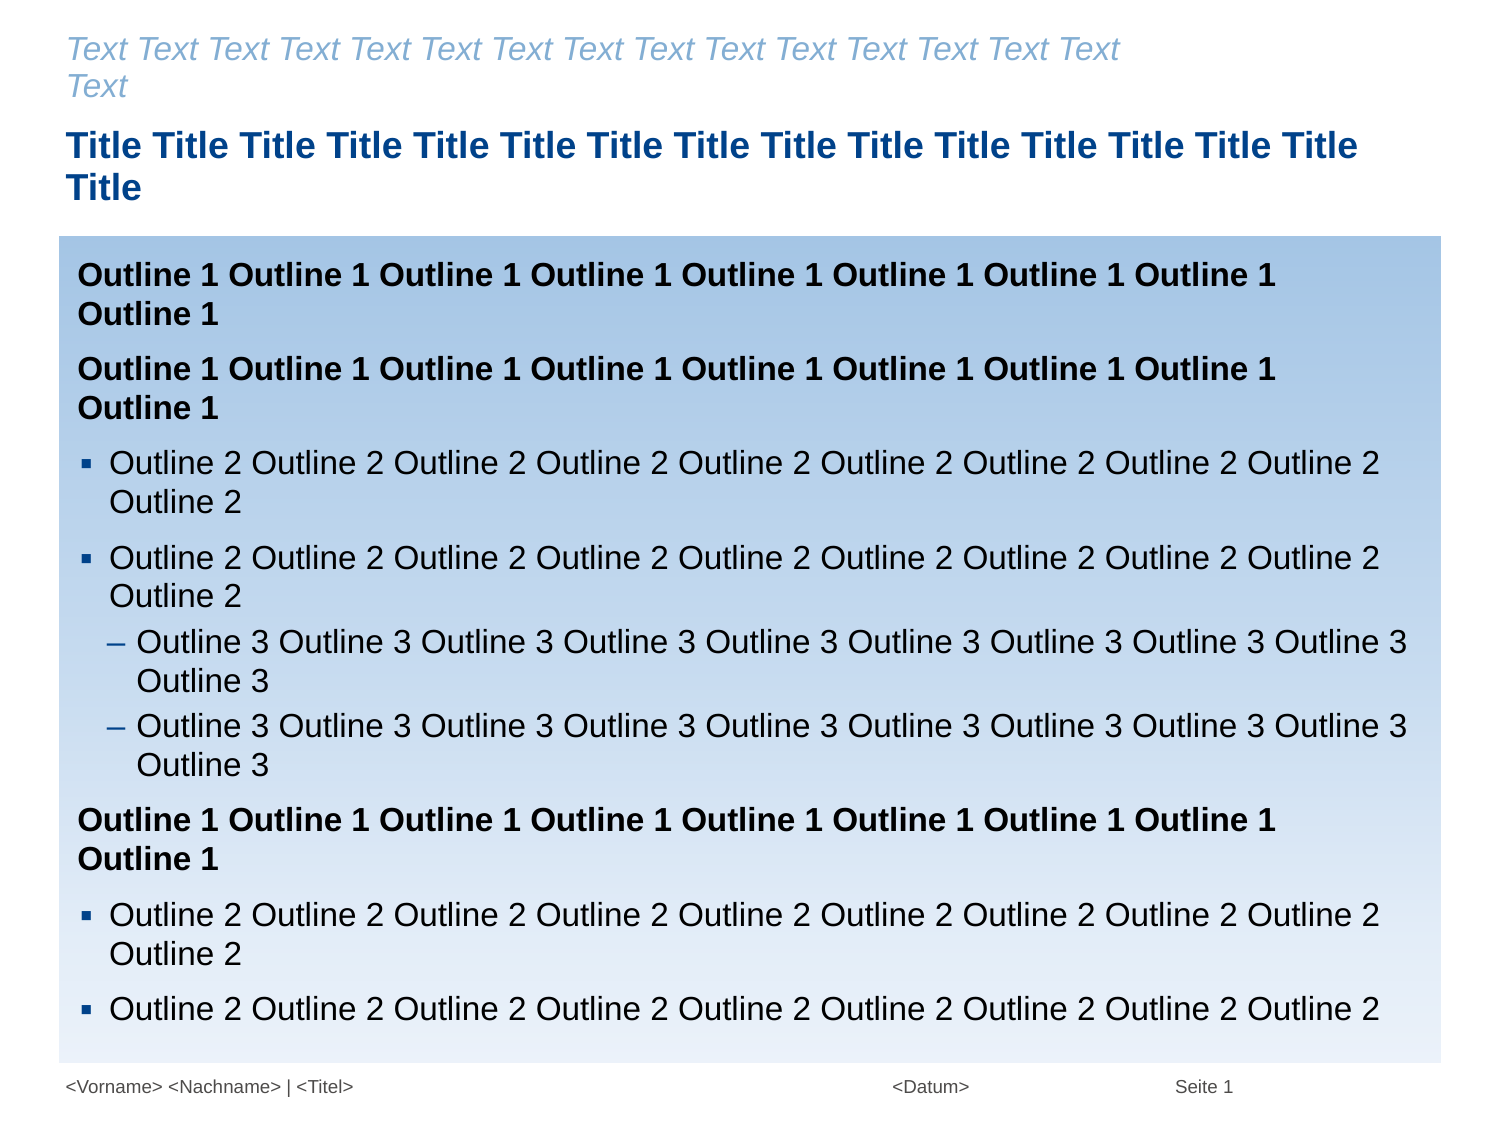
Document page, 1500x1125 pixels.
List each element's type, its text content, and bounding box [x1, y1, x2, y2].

picture [59, 237, 1441, 1063]
list Outline 1 Outline 1 Outline 1 Outline 1 Outline 1 Outline 1 Outline 1 Outline 1 Outline 1 Outline 1 Outline 1 Outline 1 Outline 1 Outline 1 Outline 1 Outline 1 Outline 1 Outline 1 Outline 2 Outline 2 Outline 2 Outline 2 Outline 2 Outline 2 Outline 2 Outline 2 Outline 2 Outline 2 Outline 2 Outline 2 Outline 2 Outline 2 Outline 2 Outline 2 Outline 2 Outline 2 Outline 2 Outline 2 Outline 3 Outline 3 Outline 3 Outline 3 Outline 3 Outline 3 Outline 3 Outline 3 Outline 3 Outline 3 Outline 3 Outline 3 Outline 3 Outline 3 Outline 3 Outline 3 Outline 3 Outline 3 Outline 3 Outline 3 Outline 1 Outline 1 Outline 1 Outline 1 Outline 1 Outline 1 Outline 1 Outline 1 Outline 1 Outline 2 Outline 2 Outline 2 Outline 2 Outline 2 Outline 2 Outline 2 Outline 2 Outline 2 Outline 2 Outline 2 Outline 2 Outline 2 Outline 2 Outline 2 Outline 2 Outline 2 Outline 2 Outline 2 [70, 248, 1430, 1052]
text_box Text Text Text Text Text Text Text Text Text Text Text Text Text Text Text Text [59, 23, 1182, 112]
title Title Title Title Title Title Title Title Title Title Title Title Title Title Title Title Title [59, 118, 1441, 237]
